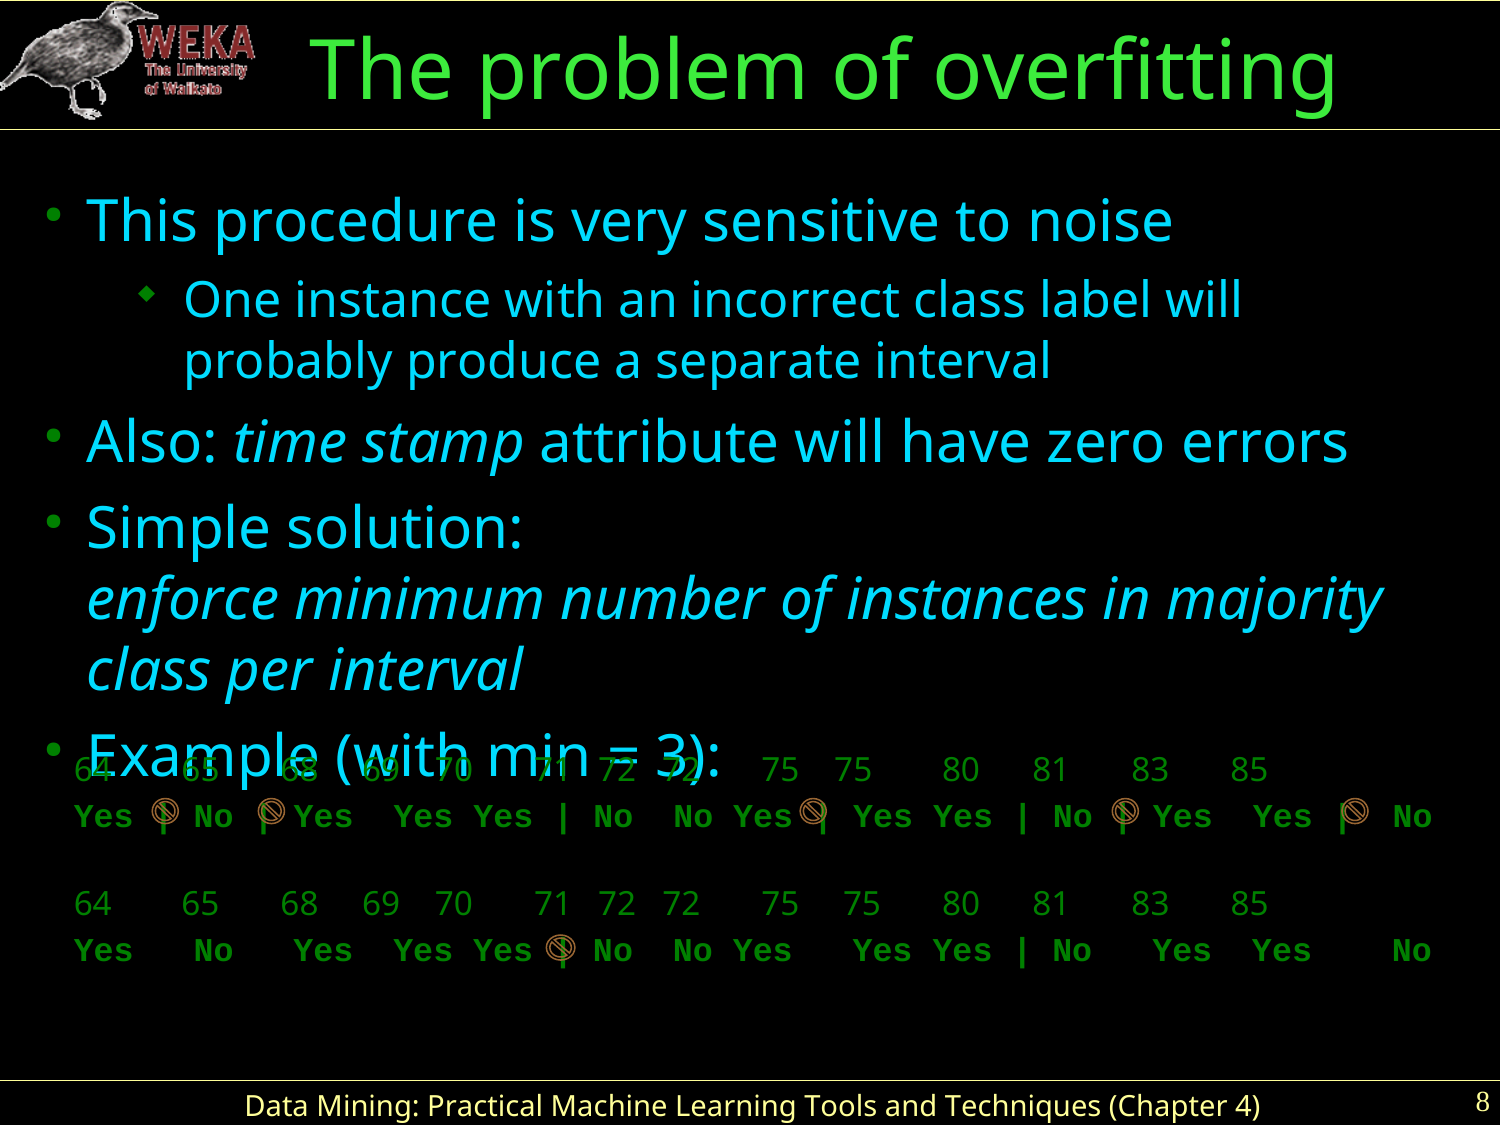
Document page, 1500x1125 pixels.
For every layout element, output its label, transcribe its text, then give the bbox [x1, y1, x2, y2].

picture [0, 1, 266, 129]
text_box 64 65 68 69 70 71 72 72 75 75 80 81 83 85 Yes | No | Yes Yes Yes | No No Yes | Yes Yes | No | Yes Yes | No [58, 738, 1451, 842]
title The problem of overfitting [295, 0, 1500, 148]
text_box 64 65 68 69 70 71 72 72 75 75 80 81 83 85 Yes No Yes Yes Yes | No No Yes Yes Yes | No Yes Yes No [59, 872, 1477, 976]
text_box This procedure is very sensitive to noise One instance with an incorrect class label will probably produce a separate interval Also: time stamp attribute will have zero errors Simple solution: enforce minimum number of instances in majority class per interval Example (with min = 3): [29, 177, 1477, 853]
